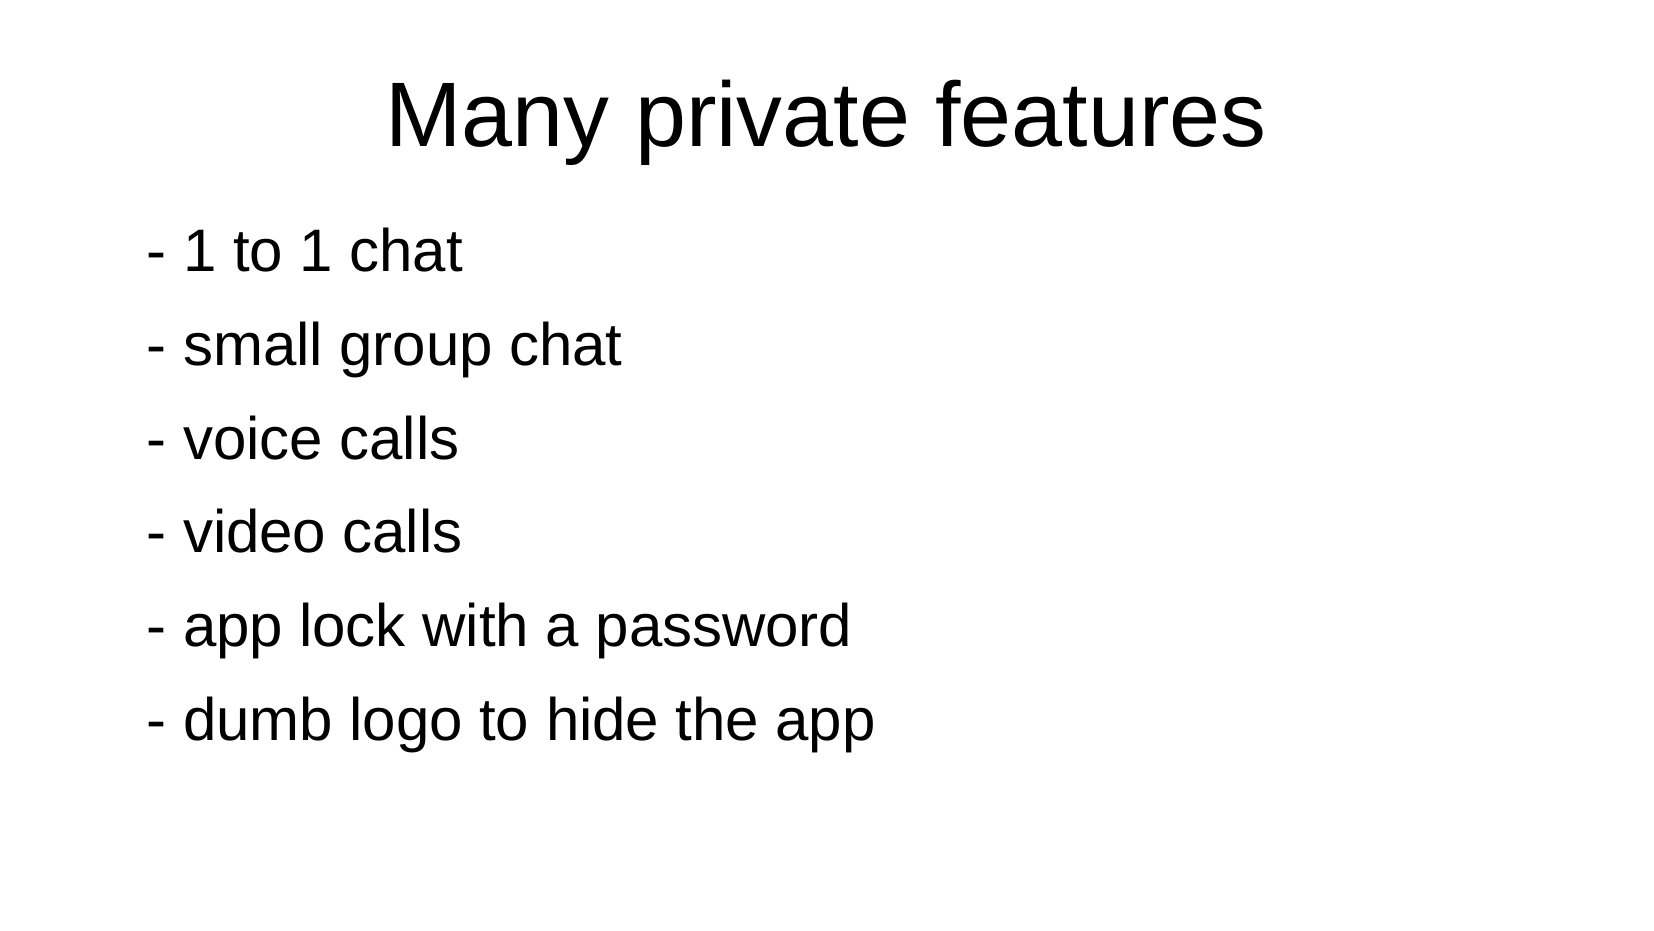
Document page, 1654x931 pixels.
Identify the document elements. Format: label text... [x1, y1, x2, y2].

title Many private features [82, 37, 1571, 193]
list - 1 to 1 chat - small group chat - voice calls - video calls - app lock with a password - dumb logo to hide the app [82, 217, 1571, 758]
